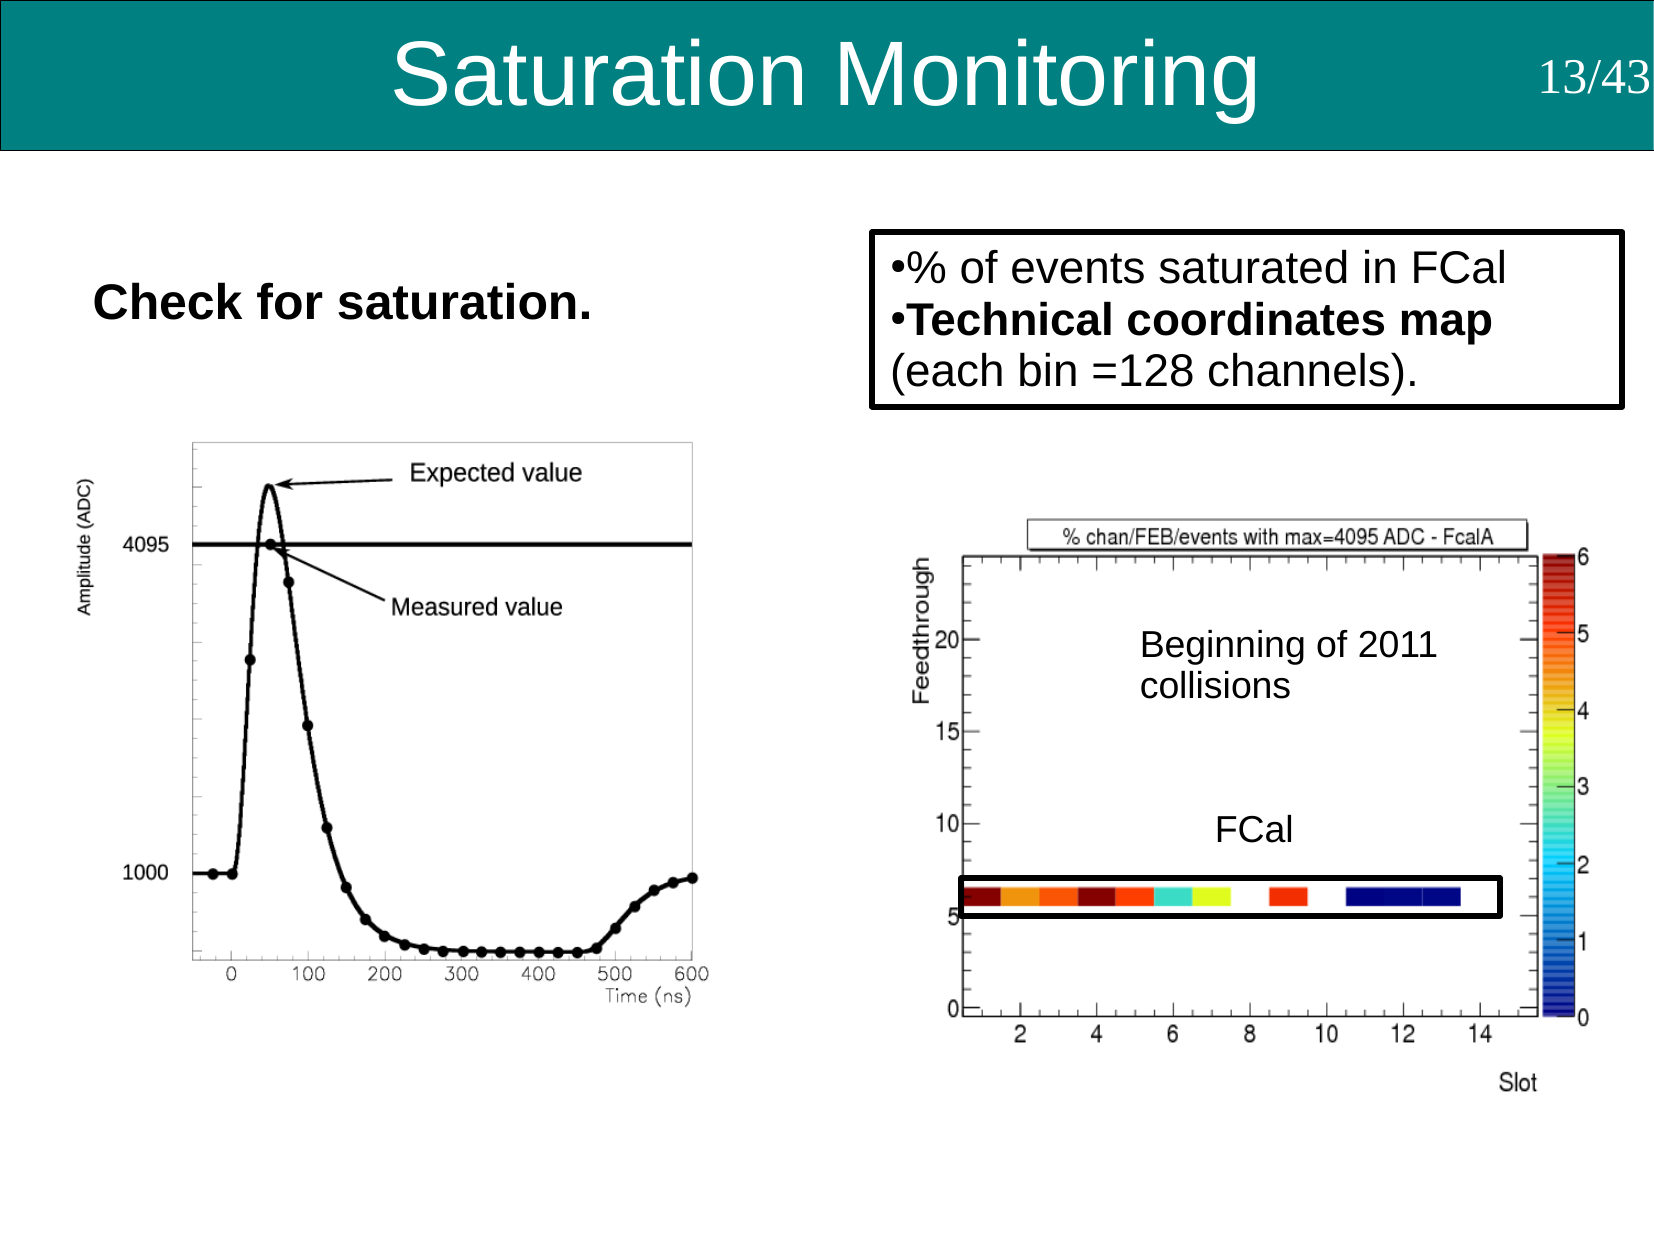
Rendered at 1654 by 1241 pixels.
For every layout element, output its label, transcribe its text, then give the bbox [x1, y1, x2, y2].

text_box FCal [1200, 801, 1313, 858]
text_box Check for saturation. [75, 264, 869, 341]
text_box Beginning of 2011 collisions [1125, 615, 1501, 715]
picture [900, 518, 1613, 1093]
picture [62, 412, 713, 1025]
text_box % of events saturated in FCal Technical coordinates map (each bin =128 channels). [872, 232, 1623, 407]
title Saturation Monitoring [82, 22, 1571, 126]
